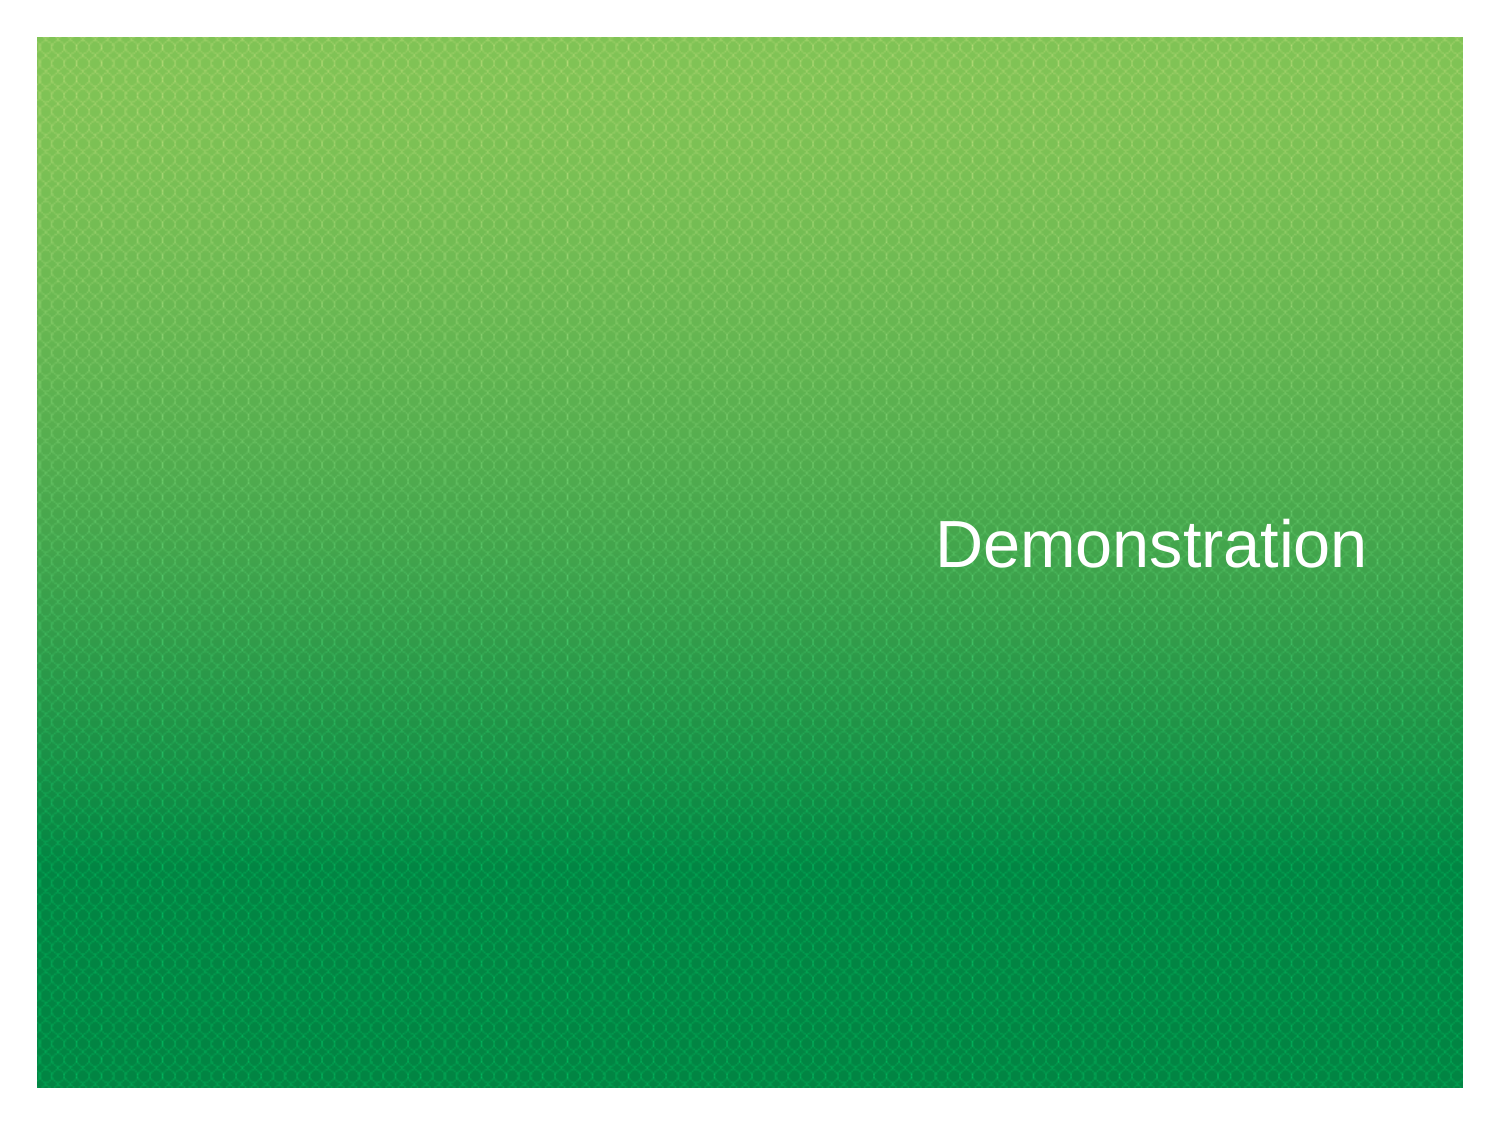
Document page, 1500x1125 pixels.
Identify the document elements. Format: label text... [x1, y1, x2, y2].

picture [37, 37, 1463, 1088]
title Demonstration [135, 450, 1369, 638]
